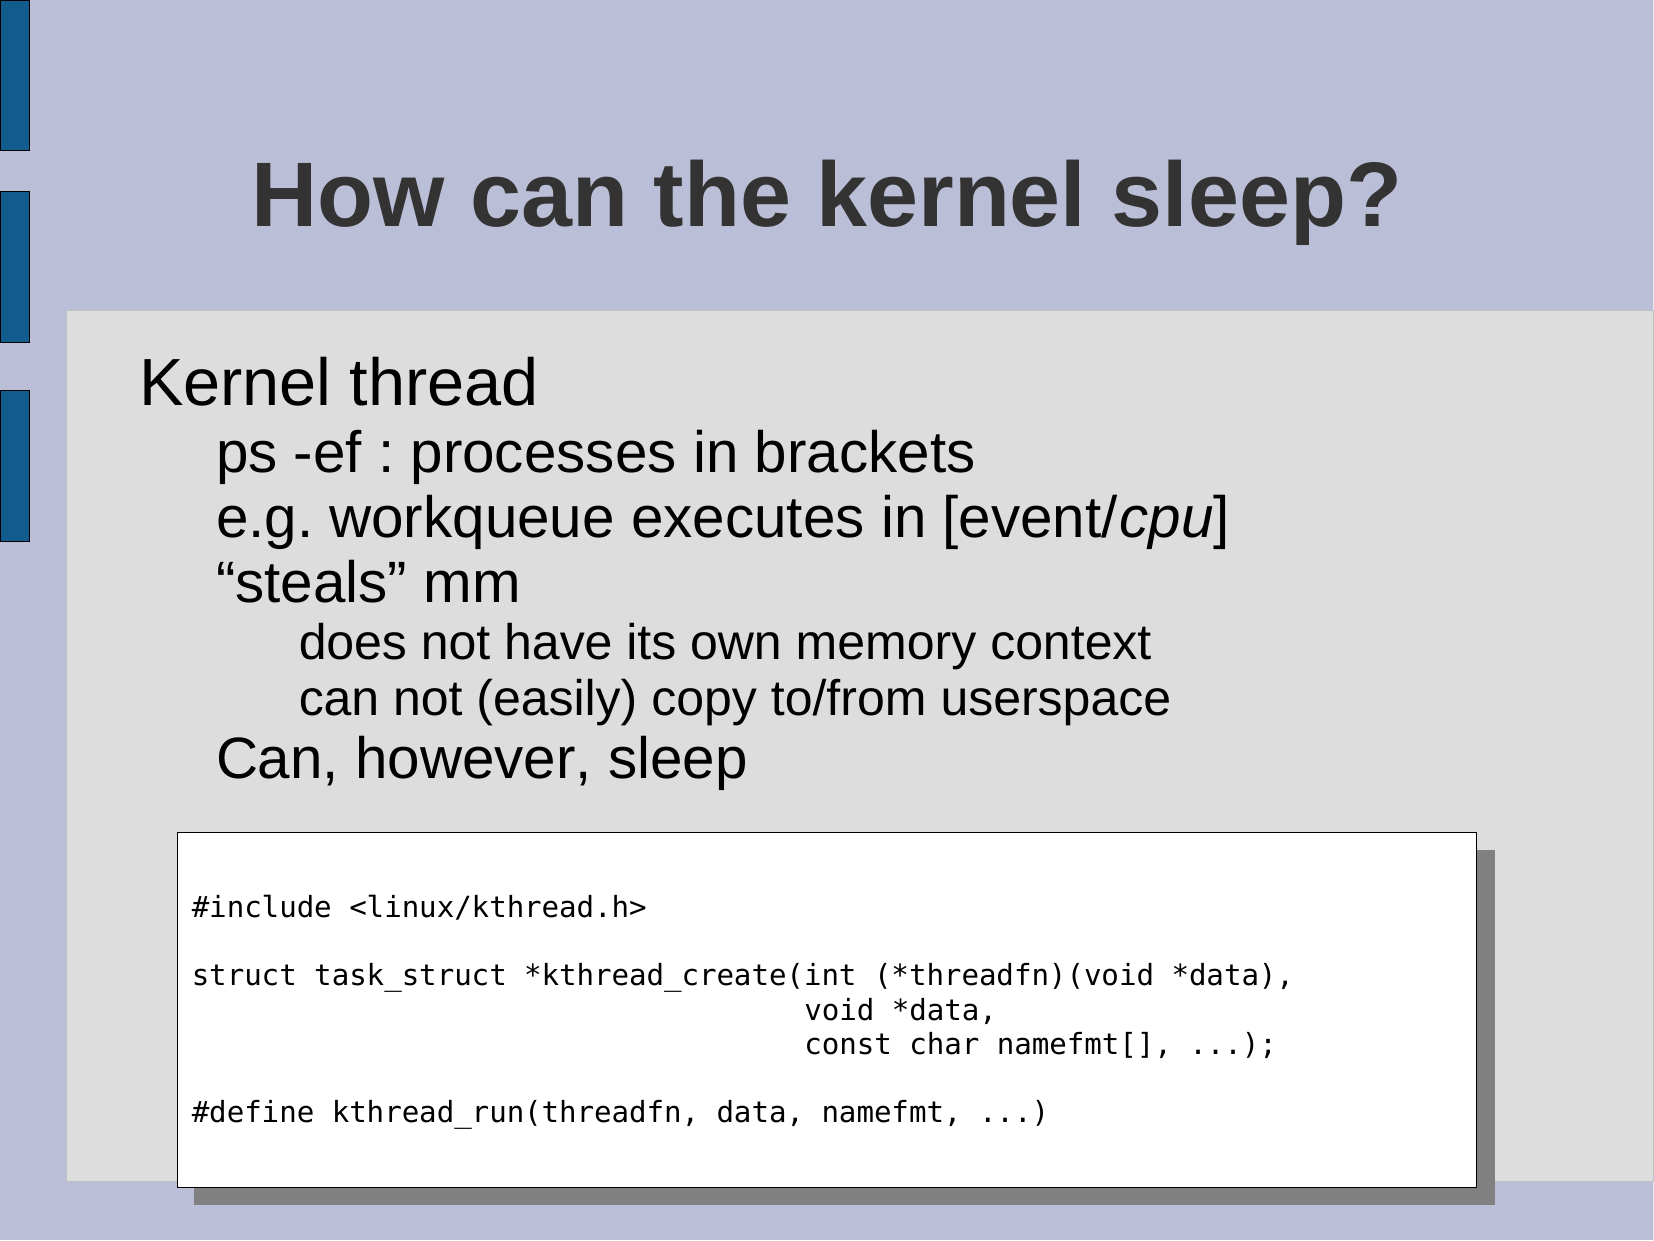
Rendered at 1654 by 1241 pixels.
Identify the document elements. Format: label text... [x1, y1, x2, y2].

title How can the kernel sleep? [121, 98, 1534, 291]
text_box #include <linux/kthread.h> struct task_struct *kthread_create(int (*threadfn)(void *data), void *data, const char namefmt[], ...); #define kthread_run(threadfn, data, namefmt, ...) [177, 832, 1477, 1188]
list Kernel thread ps -ef : processes in brackets e.g. workqueue executes in [event/cpu] “steals” mm does not have its own memory context can not (easily) copy to/from userspace Can, however, sleep [121, 344, 1534, 1112]
